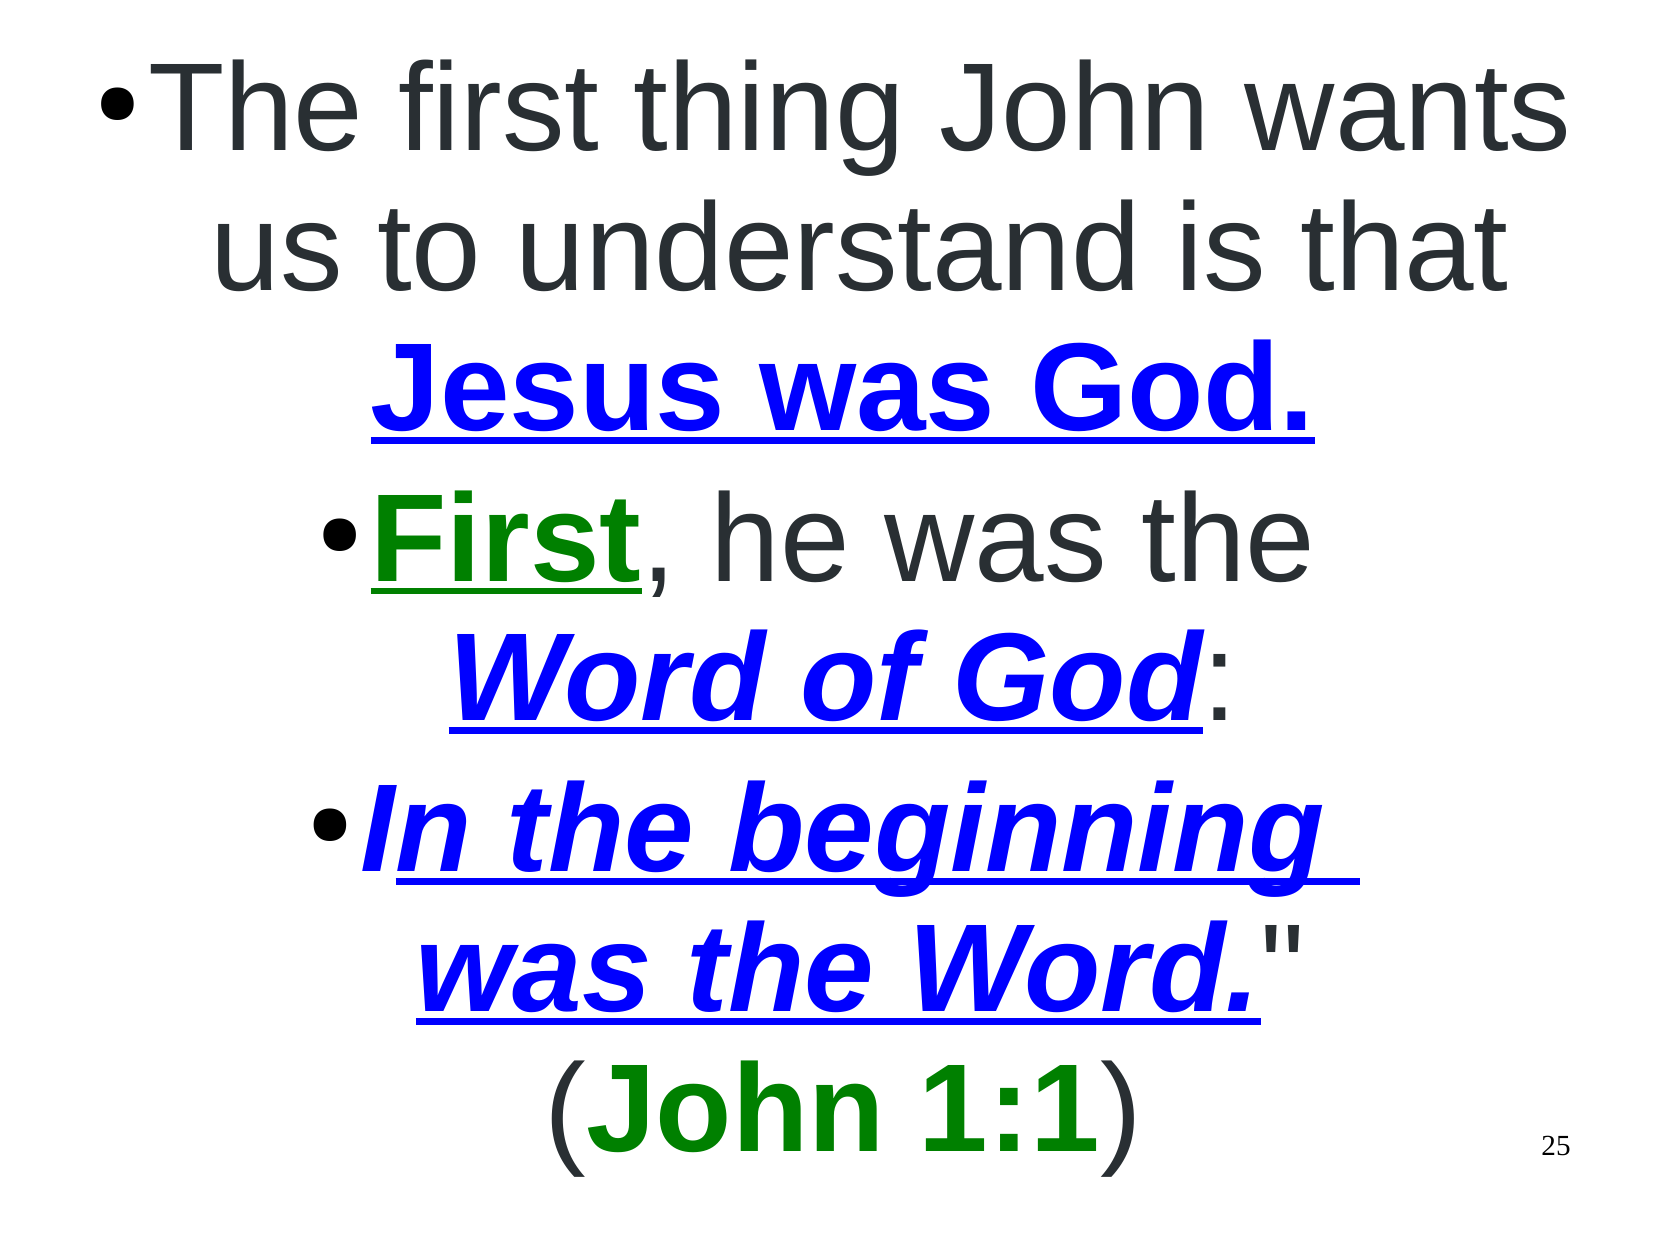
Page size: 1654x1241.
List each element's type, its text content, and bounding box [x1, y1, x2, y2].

list The first thing John wants us to understand is that Jesus was God. First, he was the Word of God: In the beginning was the Word." (John 1:1) [37, 37, 1613, 1238]
